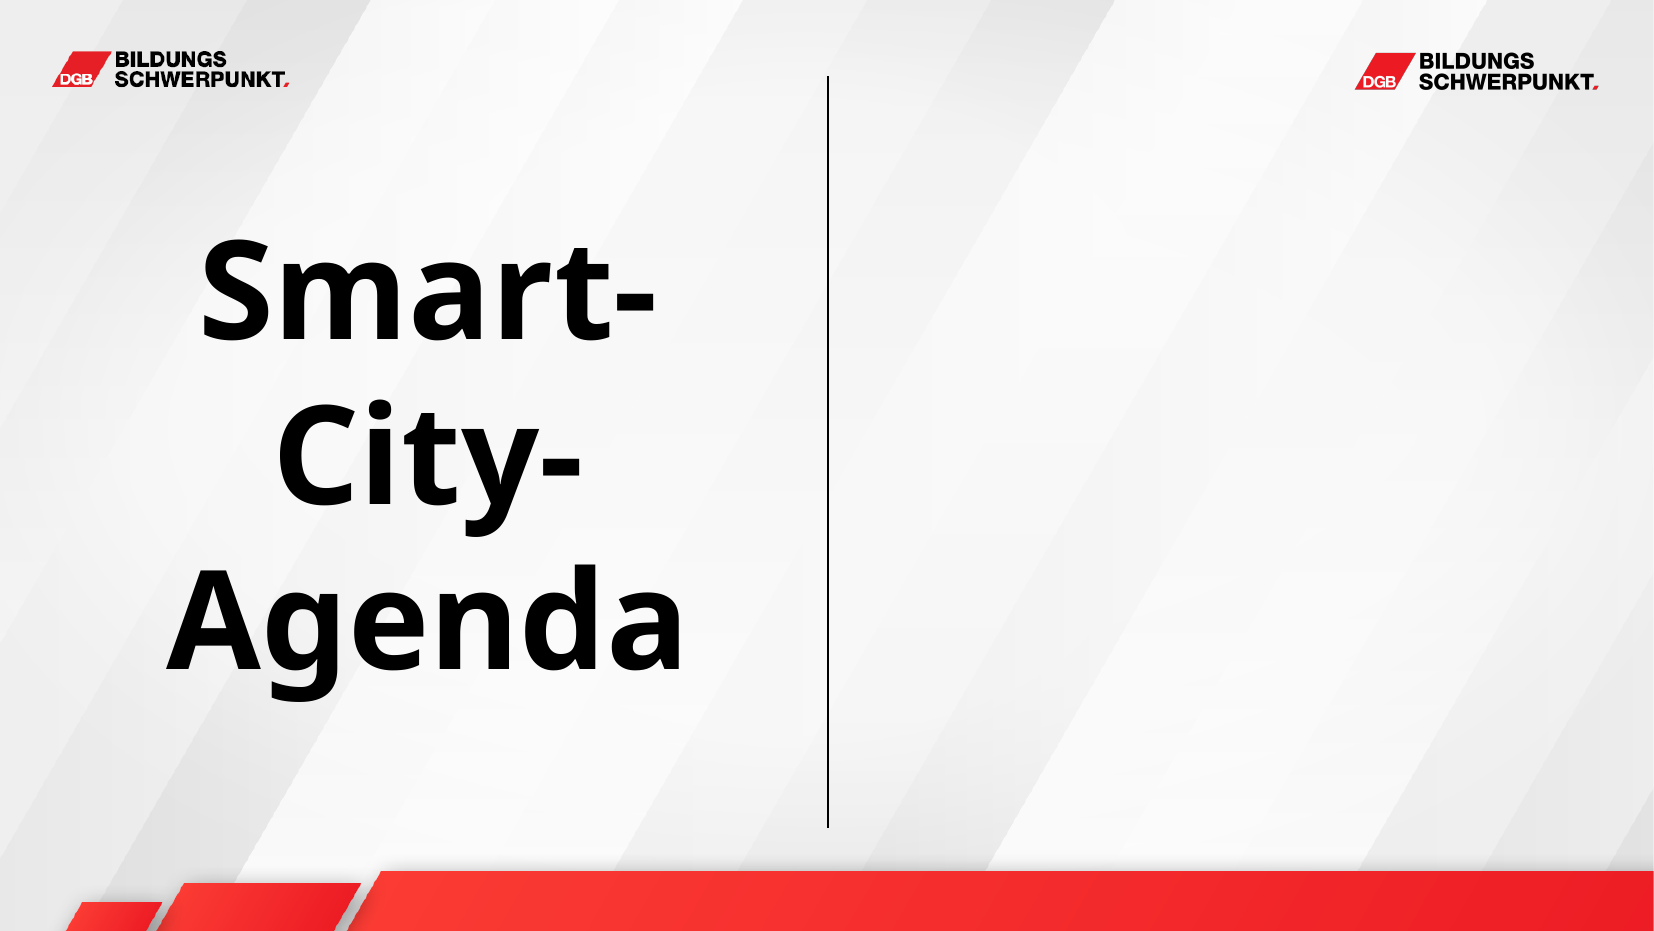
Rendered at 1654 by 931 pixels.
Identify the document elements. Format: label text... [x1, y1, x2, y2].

list Smart- City- Agenda [92, 202, 764, 763]
picture [1354, 52, 1599, 90]
